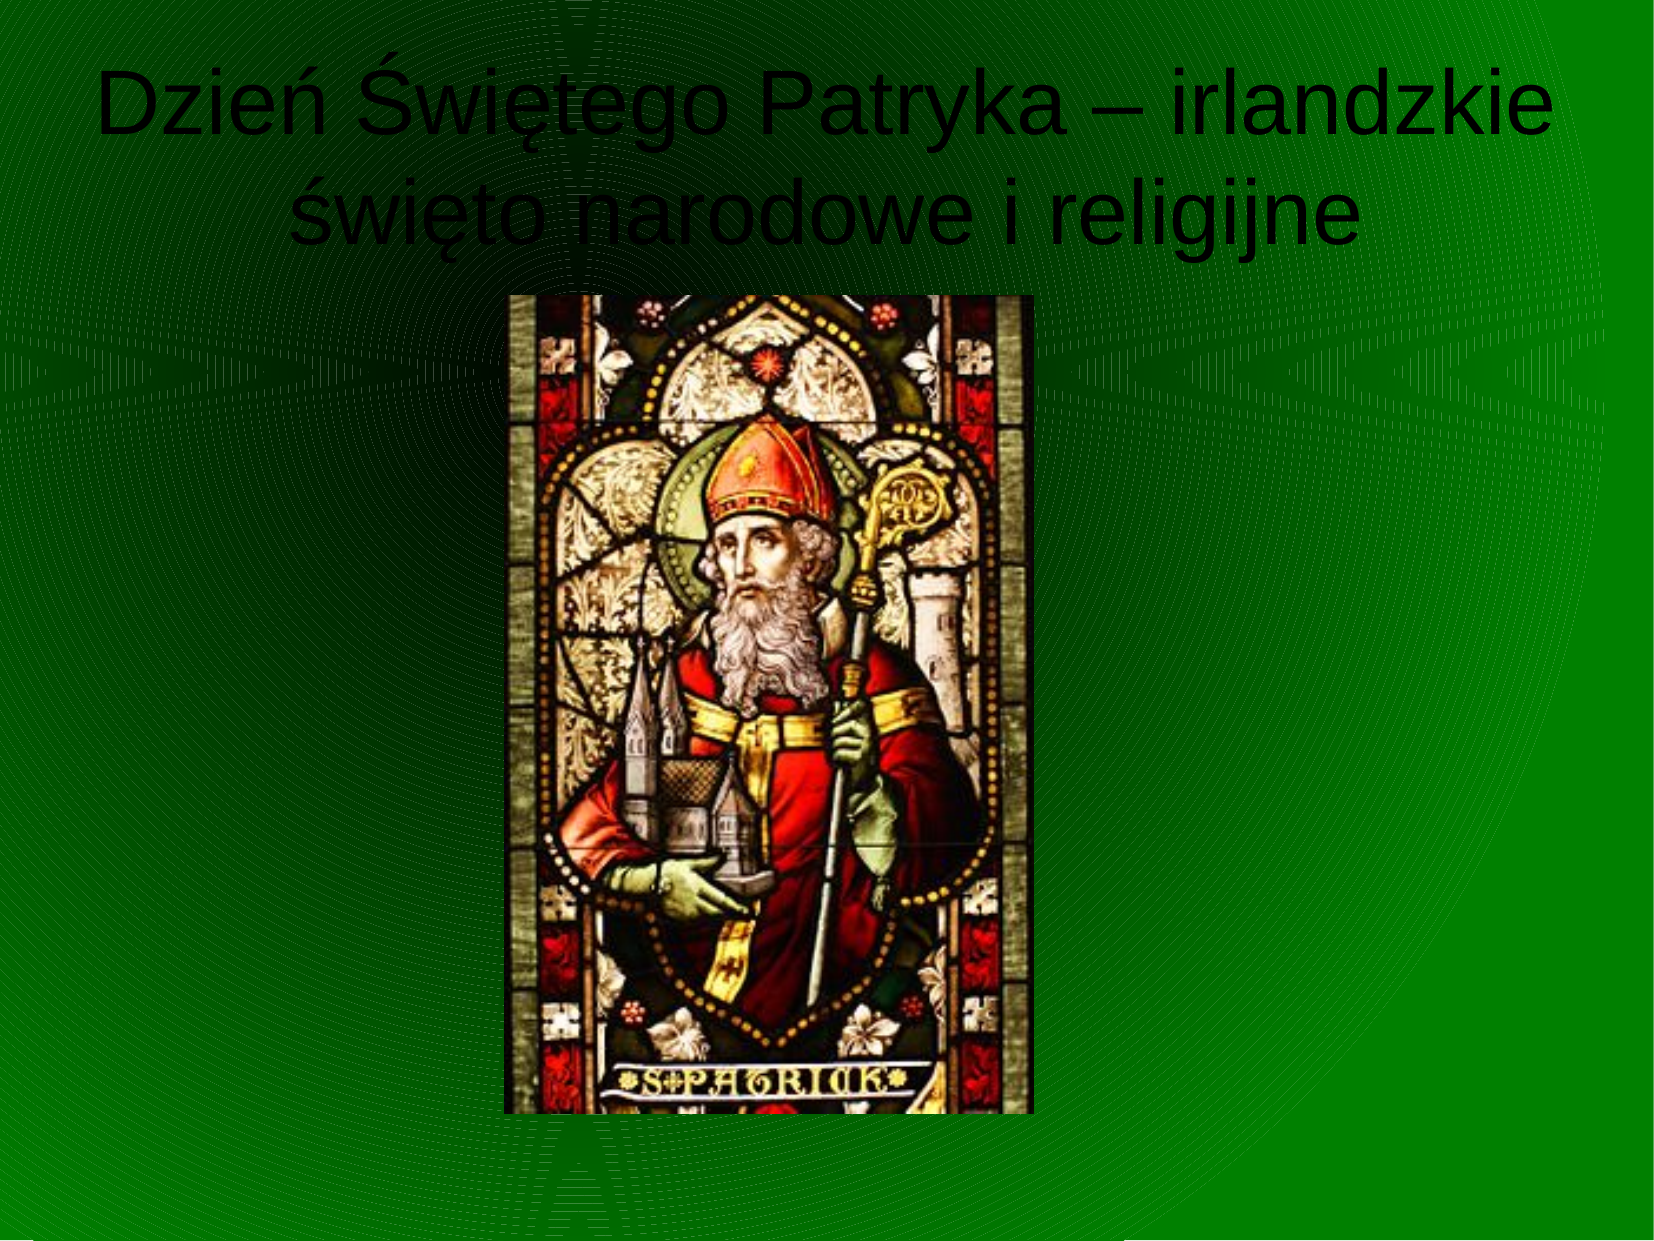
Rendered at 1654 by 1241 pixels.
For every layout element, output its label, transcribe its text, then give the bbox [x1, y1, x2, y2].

picture [504, 295, 1034, 1114]
title Dzień Świętego Patryka – irlandzkie święto narodowe i religijne [82, 49, 1571, 257]
